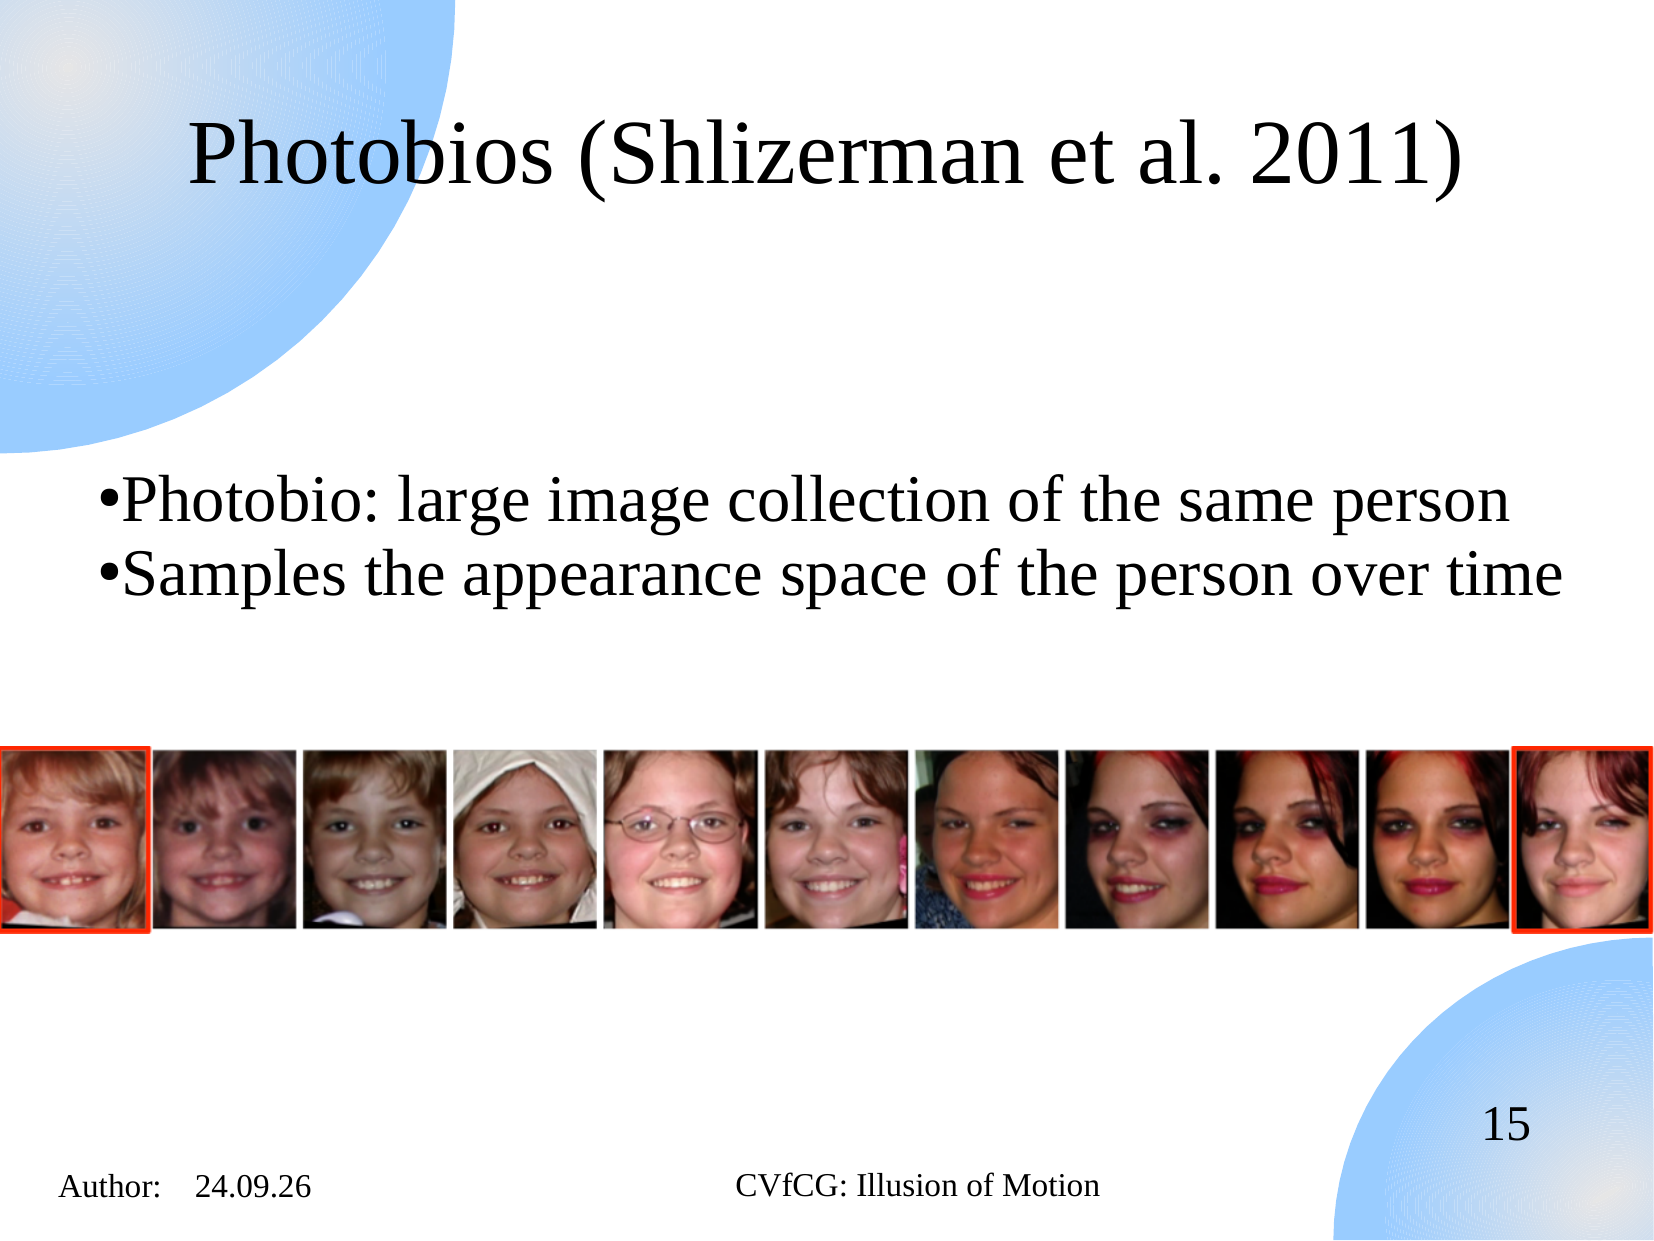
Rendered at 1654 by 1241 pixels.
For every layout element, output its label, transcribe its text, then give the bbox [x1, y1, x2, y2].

picture [0, 746, 1654, 934]
text_box <number> [1401, 1095, 1611, 1152]
subtitle Photobio: large image collection of the same person Samples the appearance space of the person over time [97, 176, 1586, 746]
title Photobios (Shlizerman et al. 2011) [82, 49, 1571, 257]
text_box CVfCG: Illusion of Motion [735, 1166, 1346, 1204]
